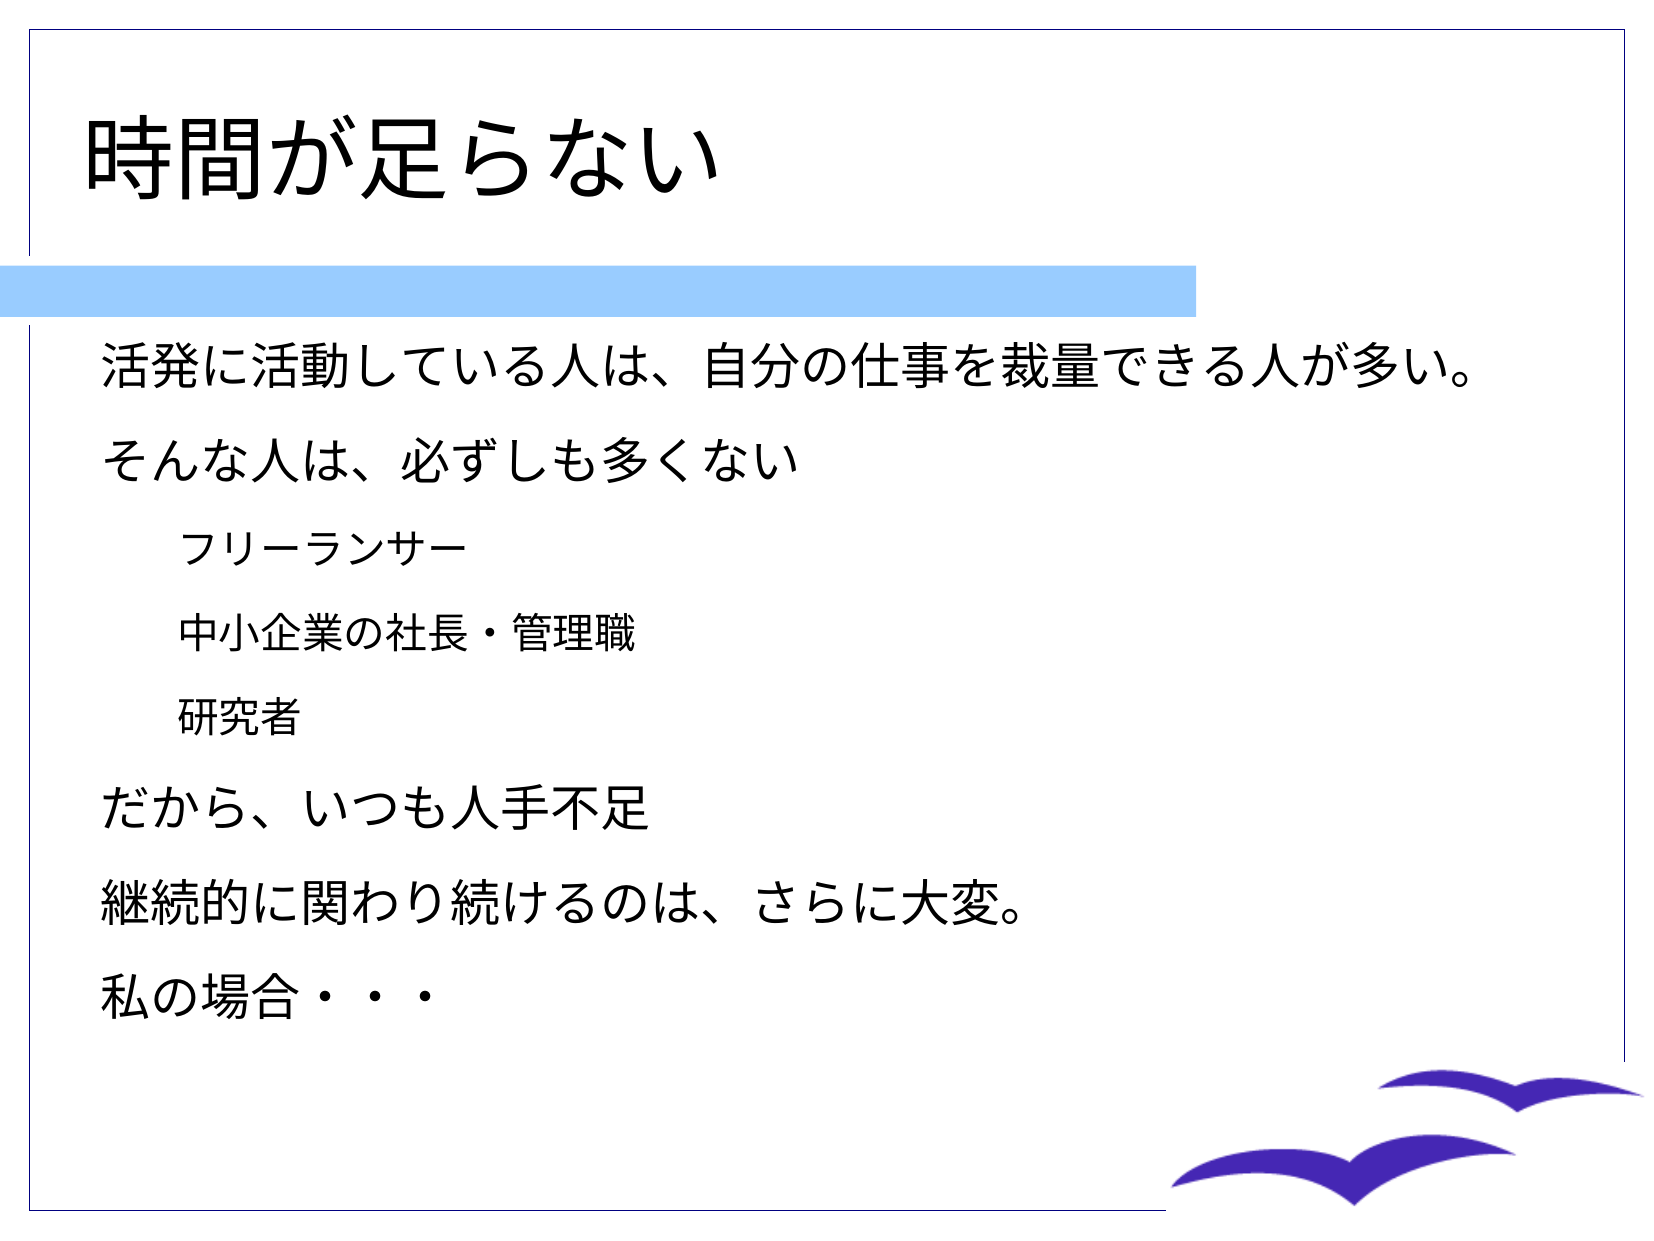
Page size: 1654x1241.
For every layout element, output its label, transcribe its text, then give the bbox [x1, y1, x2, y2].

title 時間が足らない [82, 49, 1571, 257]
picture [1166, 1062, 1654, 1211]
list 活発に活動している人は、自分の仕事を裁量できる人が多い。 そんな人は、必ずしも多くない フリーランサー 中小企業の社長・管理職 研究者 だから、いつも人手不足 継続的に関わり続けるのは、さらに大変。 私の場合・・・ [82, 326, 1571, 1109]
